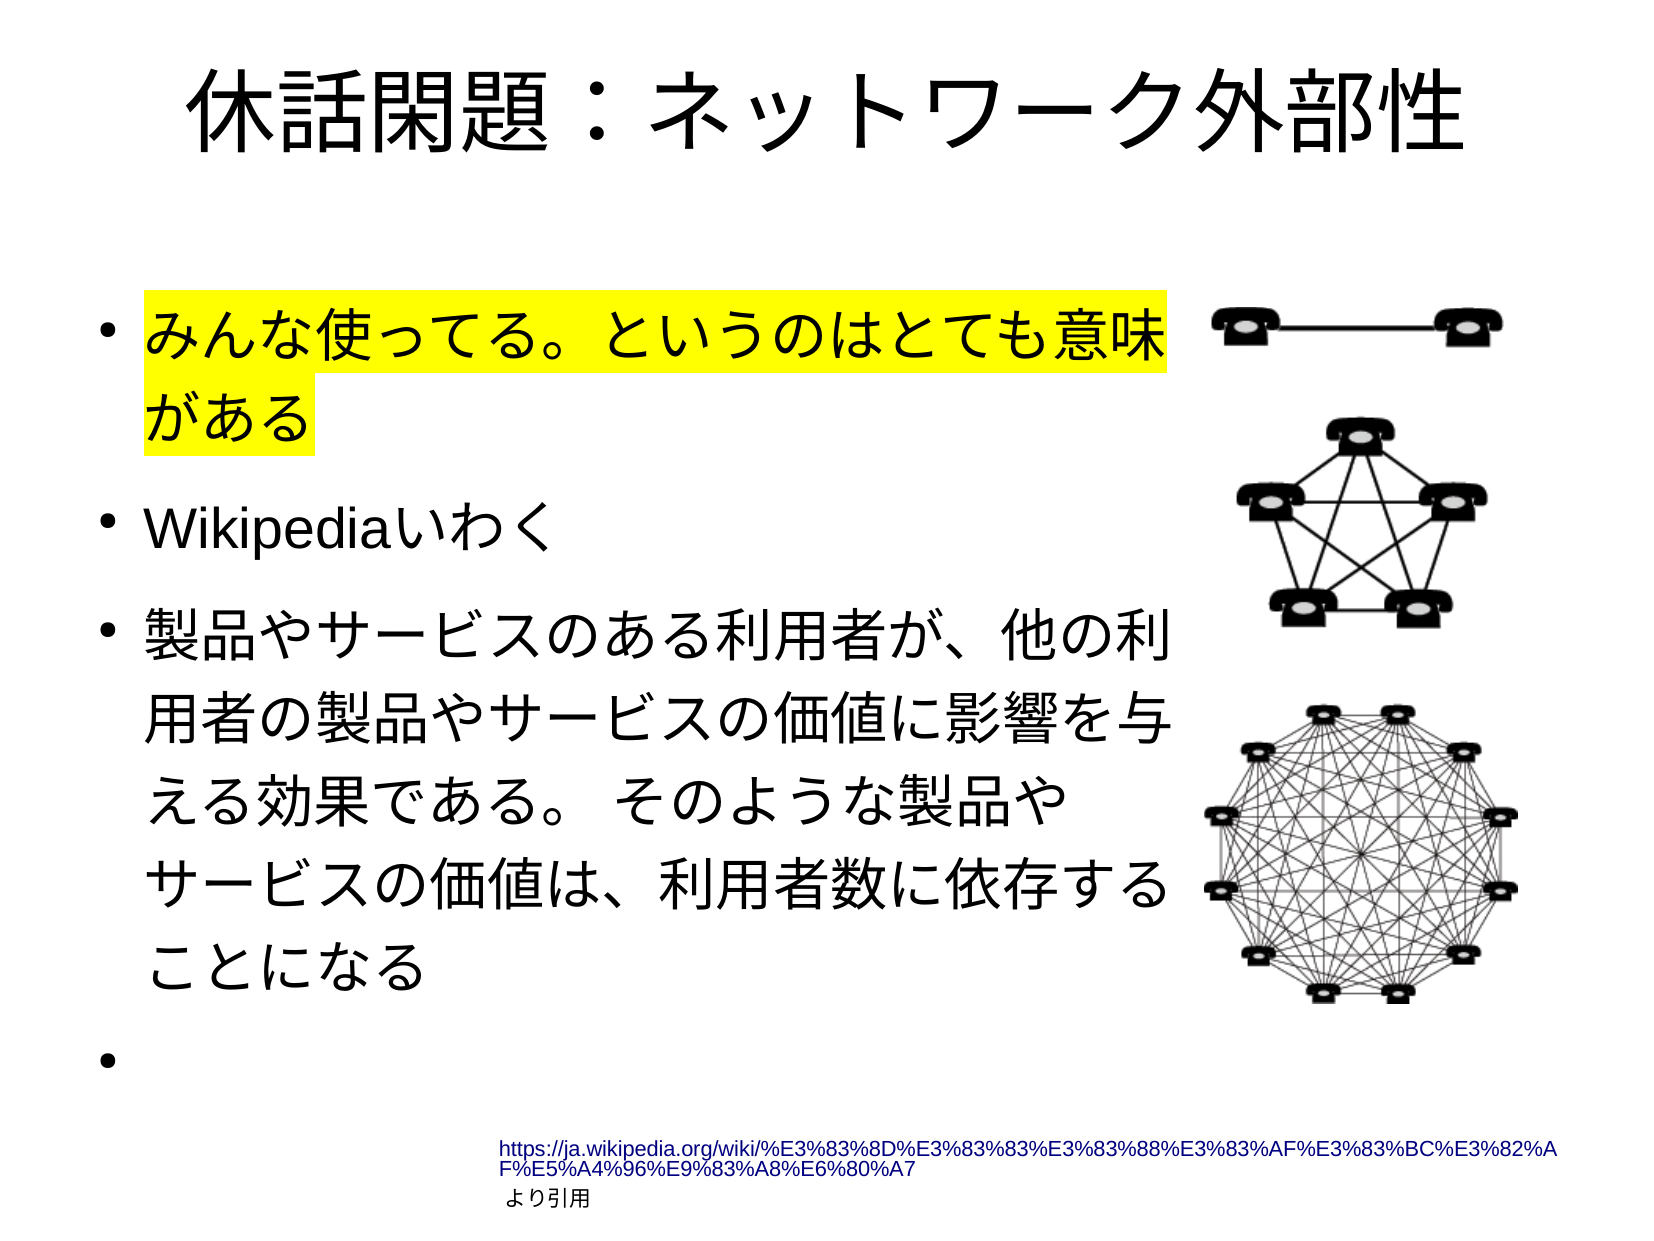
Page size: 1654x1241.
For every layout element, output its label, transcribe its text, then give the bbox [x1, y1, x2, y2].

title 休話閑題：ネットワーク外部性 [0, 2, 1654, 210]
picture [1204, 307, 1518, 1004]
list みんな使ってる。というのはとても意味がある Wikipediaいわく 製品やサービスのある利用者が、他の利用者の製品やサービスの価値に影響を与える効果である。 そのような製品やサービスの価値は、利用者数に依存することになる [82, 290, 1182, 1010]
text_box https://ja.wikipedia.org/wiki/%E3%83%8D%E3%83%83%E3%83%88%E3%83%AF%E3%83%BC%E3%82%AF%E5%A4%96%E9%83%A8%E6%80%A7 より引用 [448, 1129, 1583, 1193]
